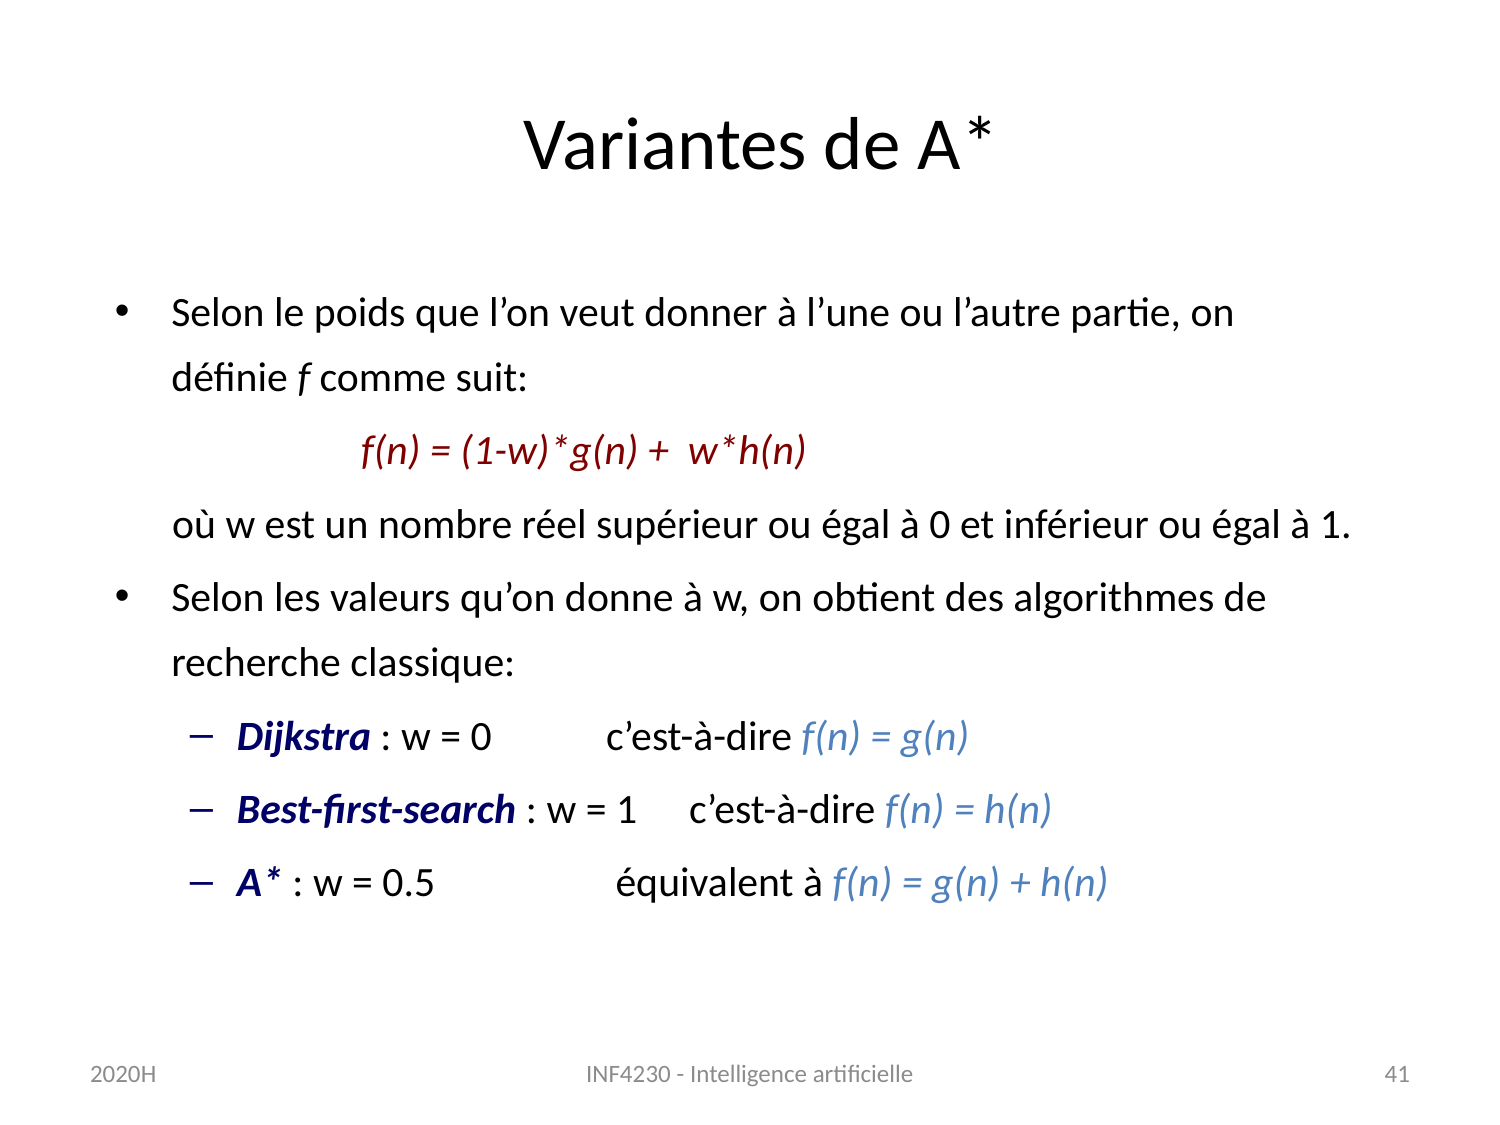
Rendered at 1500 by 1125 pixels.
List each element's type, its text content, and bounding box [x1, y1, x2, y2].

slide_number 2020H [75, 1042, 425, 1103]
footer INF4230 - Intelligence artificielle [512, 1042, 988, 1103]
title Variantes de A* [98, 107, 1424, 172]
slide_number <numéro> [1074, 1042, 1425, 1103]
list Selon le poids que l’on veut donner à l’une ou l’autre partie, on définie f comme suit: f(n) = (1-w)*g(n) + w*h(n) où w est un nombre réel supérieur ou égal à 0 et inférieur ou égal à 1. Selon les valeurs qu’on donne à w, on obtient des algorithmes de recherche classique: Dijkstra : w = 0 c’est-à-dire f(n) = g(n) Best-first-search : w = 1 c’est-à-dire f(n) = h(n) A* : w = 0.5 équivalent à f(n) = g(n) + h(n) [99, 262, 1375, 975]
